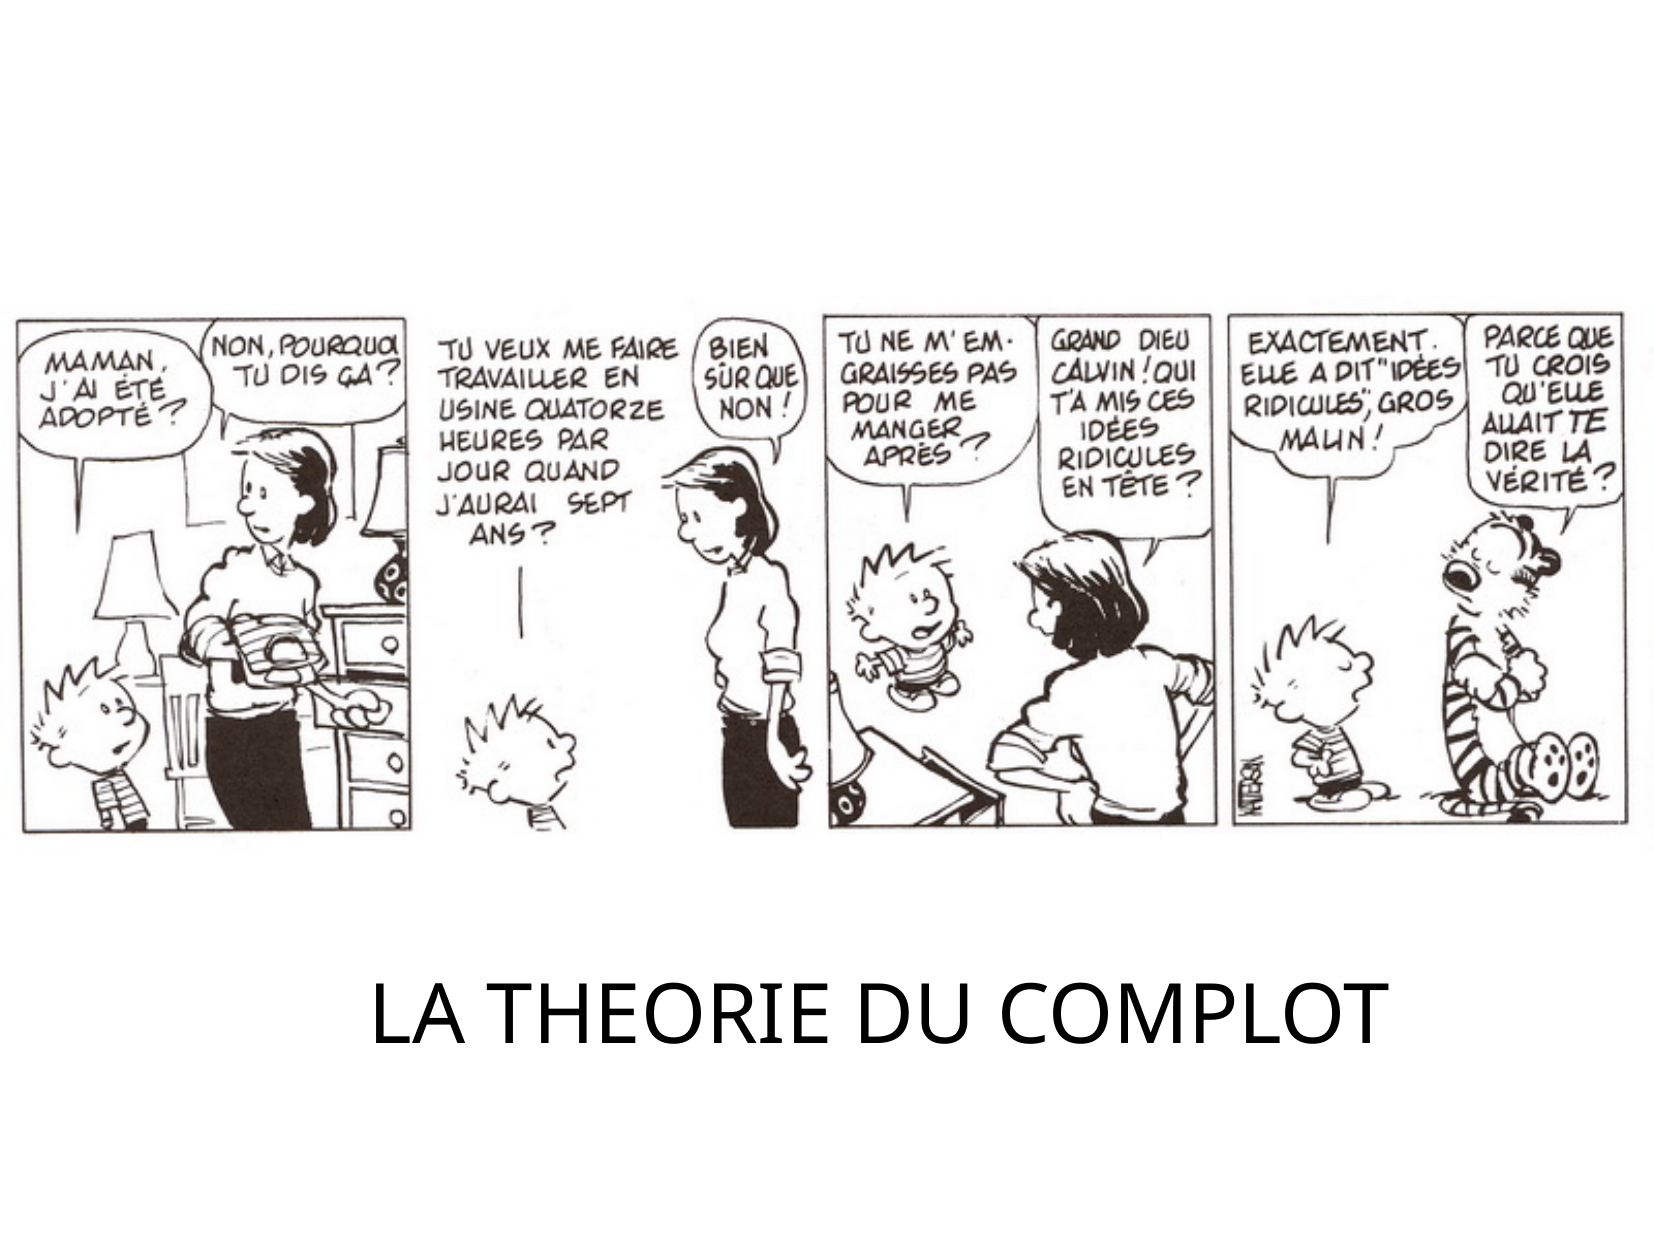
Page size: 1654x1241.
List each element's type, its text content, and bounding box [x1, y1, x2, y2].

picture [0, 295, 1654, 857]
text_box LA THEORIE DU COMPLOT [353, 946, 1506, 1060]
